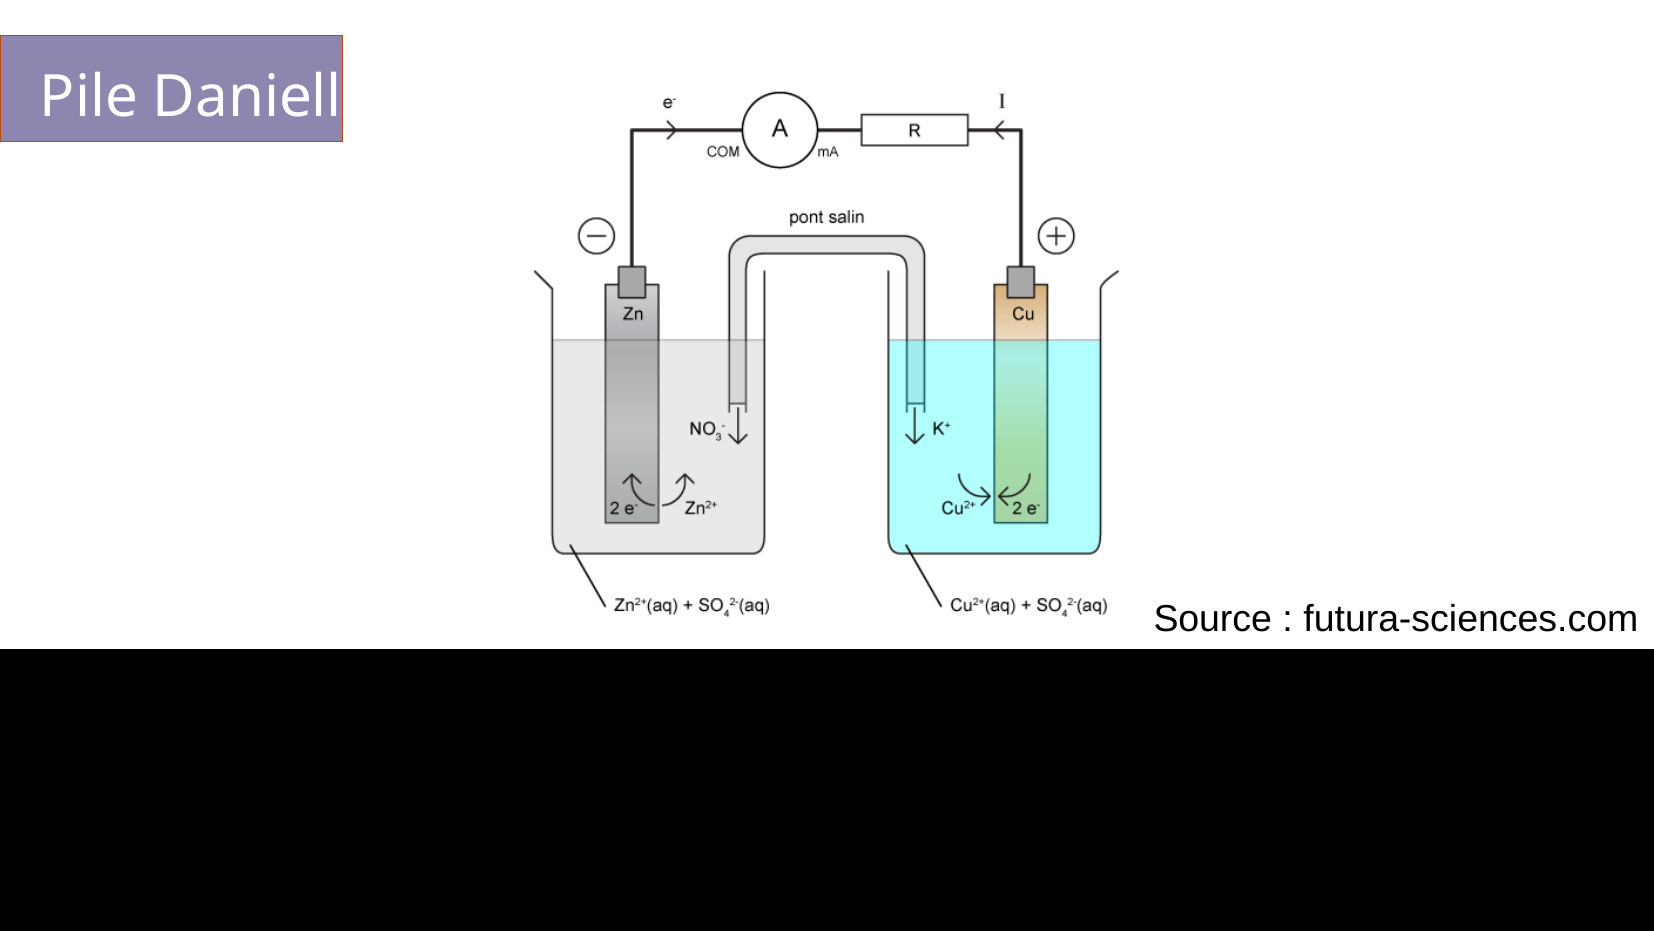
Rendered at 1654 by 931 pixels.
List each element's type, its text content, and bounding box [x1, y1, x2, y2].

picture [533, 86, 1120, 625]
text_box Pile Daniell [24, 47, 556, 137]
text_box [0, 35, 343, 142]
text_box Source : futura-sciences.com [1138, 590, 1654, 648]
text_box [0, 649, 1654, 931]
